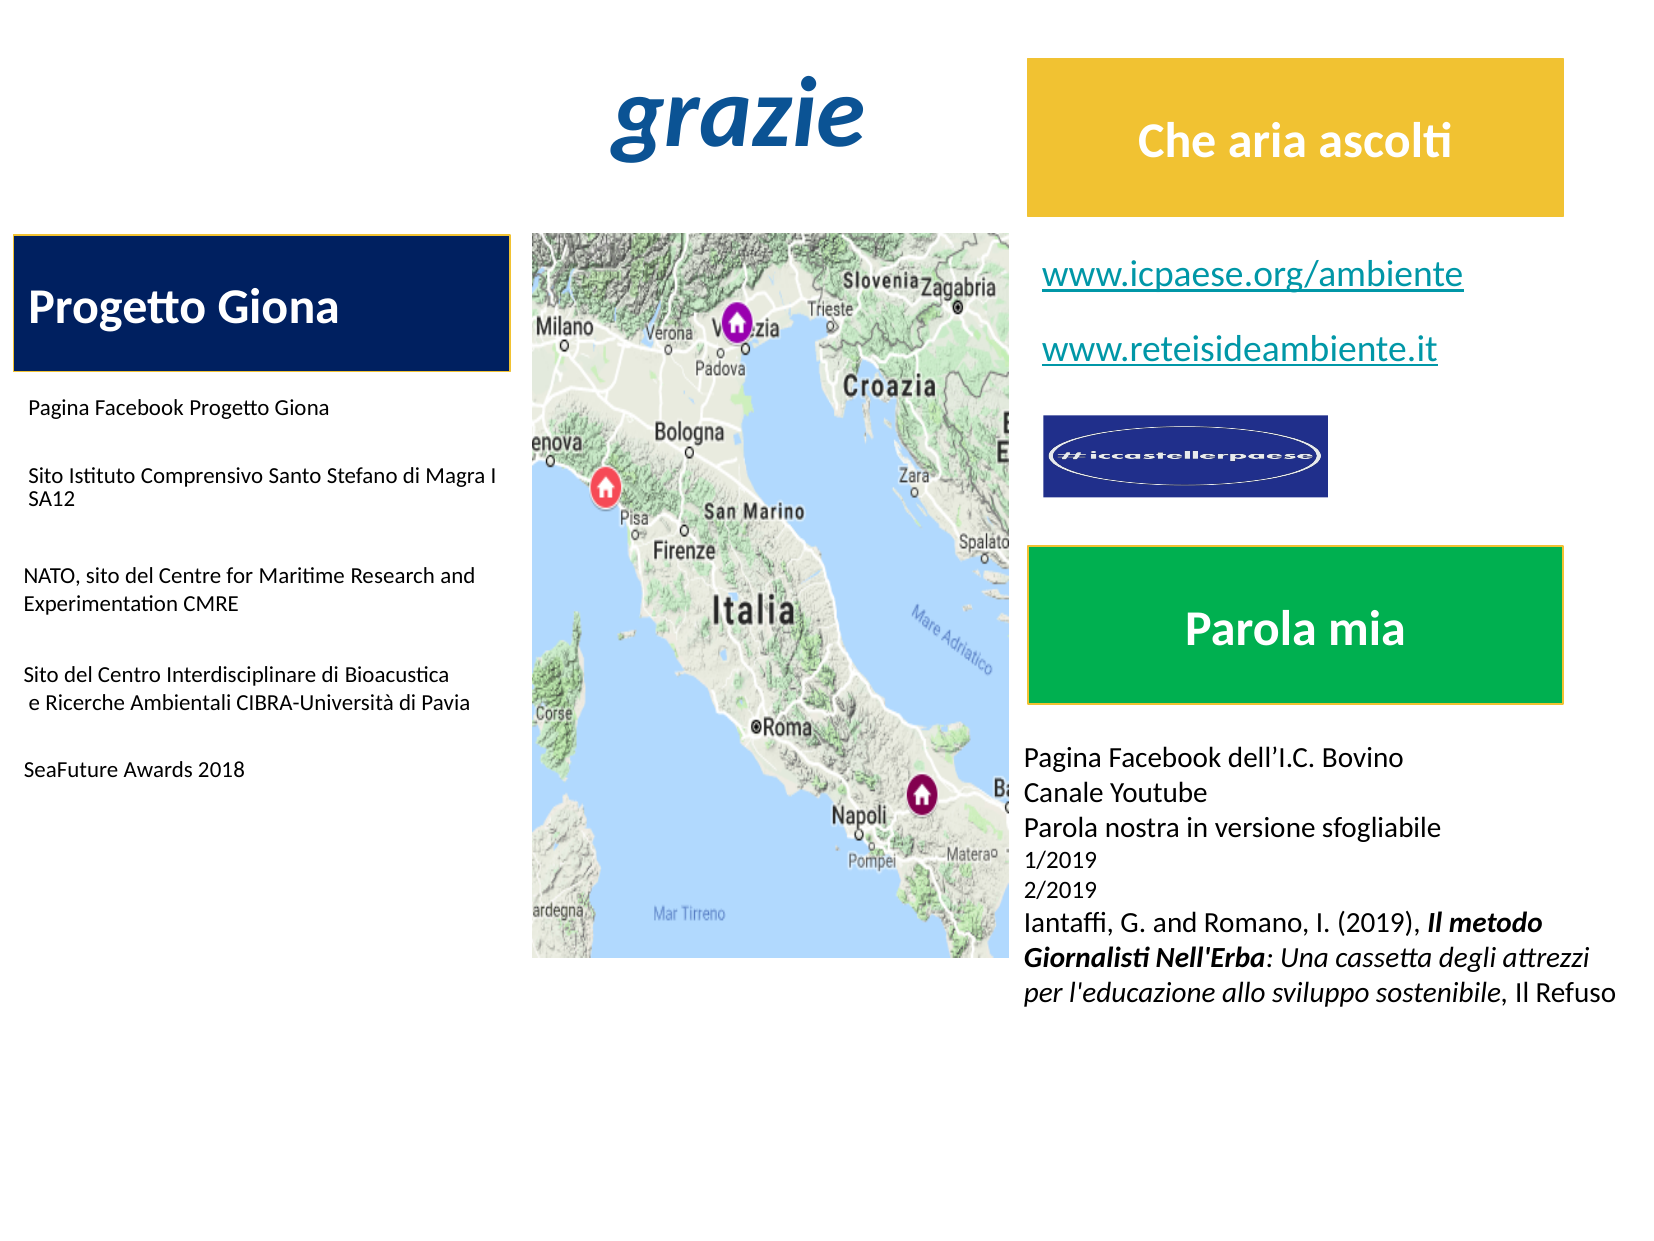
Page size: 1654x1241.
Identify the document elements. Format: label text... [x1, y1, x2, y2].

text_box NATO, sito del Centre for Maritime Research and Experimentation CMRE [8, 546, 577, 624]
text_box Sito Istituto Comprensivo Santo Stefano di Magra ISA12 [13, 445, 519, 496]
text_box Pagina Facebook dell’I.C. Bovino Canale Youtube Parola nostra in versione sfogliabile 1/2019 2/2019 Iantaffi, G. and Romano, I. (2019), Il metodo Giornalisti Nell'Erba: Una cassetta degli attrezzi per l'educazione allo sviluppo sostenibile, Il Refuso [1008, 723, 1635, 1016]
text_box Sito del Centro Interdisciplinare di Bioacustica e Ricerche Ambientali CIBRA-Università di Pavia [8, 644, 620, 723]
text_box [1043, 415, 1328, 498]
text_box Parola mia [1027, 546, 1564, 704]
text_box Pagina Facebook Progetto Giona [13, 377, 409, 445]
text_box www.reteisideambiente.it [1026, 308, 1629, 437]
text_box SeaFuture Awards 2018 [9, 739, 279, 790]
text_box Che aria ascolti [1027, 58, 1564, 217]
text_box Progetto Giona [13, 234, 511, 372]
picture [1048, 426, 1323, 486]
picture [532, 233, 1009, 958]
text_box www.icpaese.org/ambiente [1026, 234, 1654, 380]
text_box grazie [597, 31, 963, 190]
